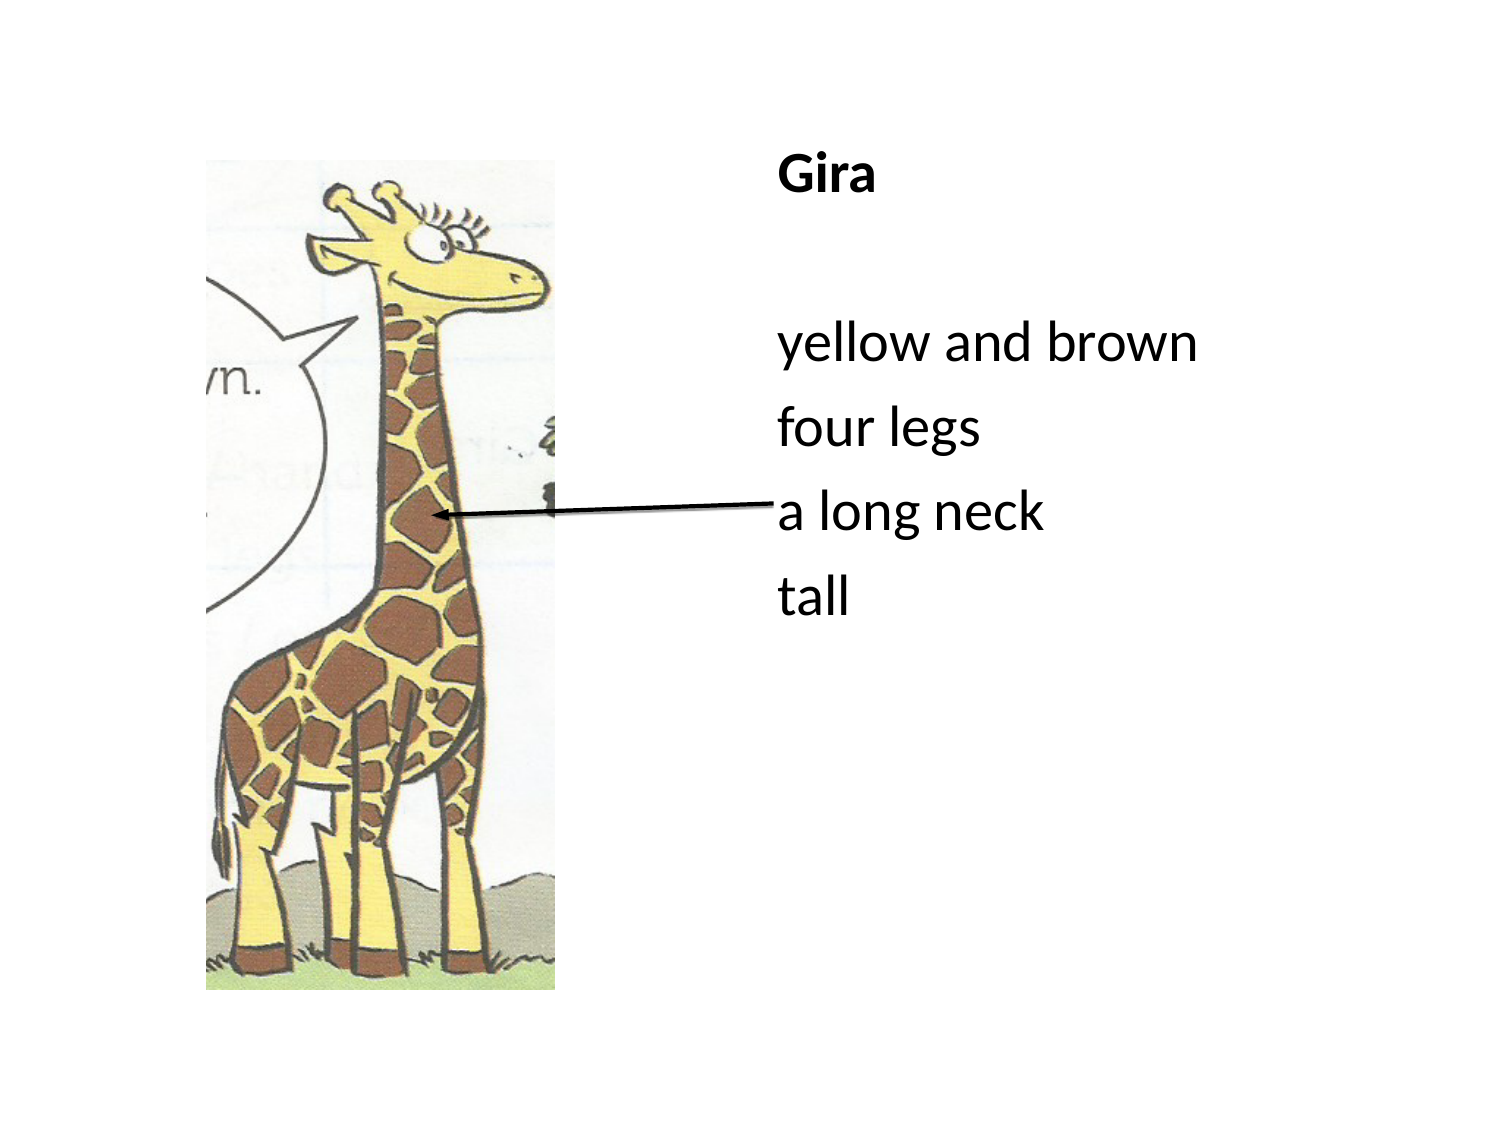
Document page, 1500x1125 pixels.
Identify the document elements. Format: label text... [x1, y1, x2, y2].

picture [206, 160, 555, 990]
list Gira yellow and brown four legs a long neck tall [762, 42, 1426, 1005]
